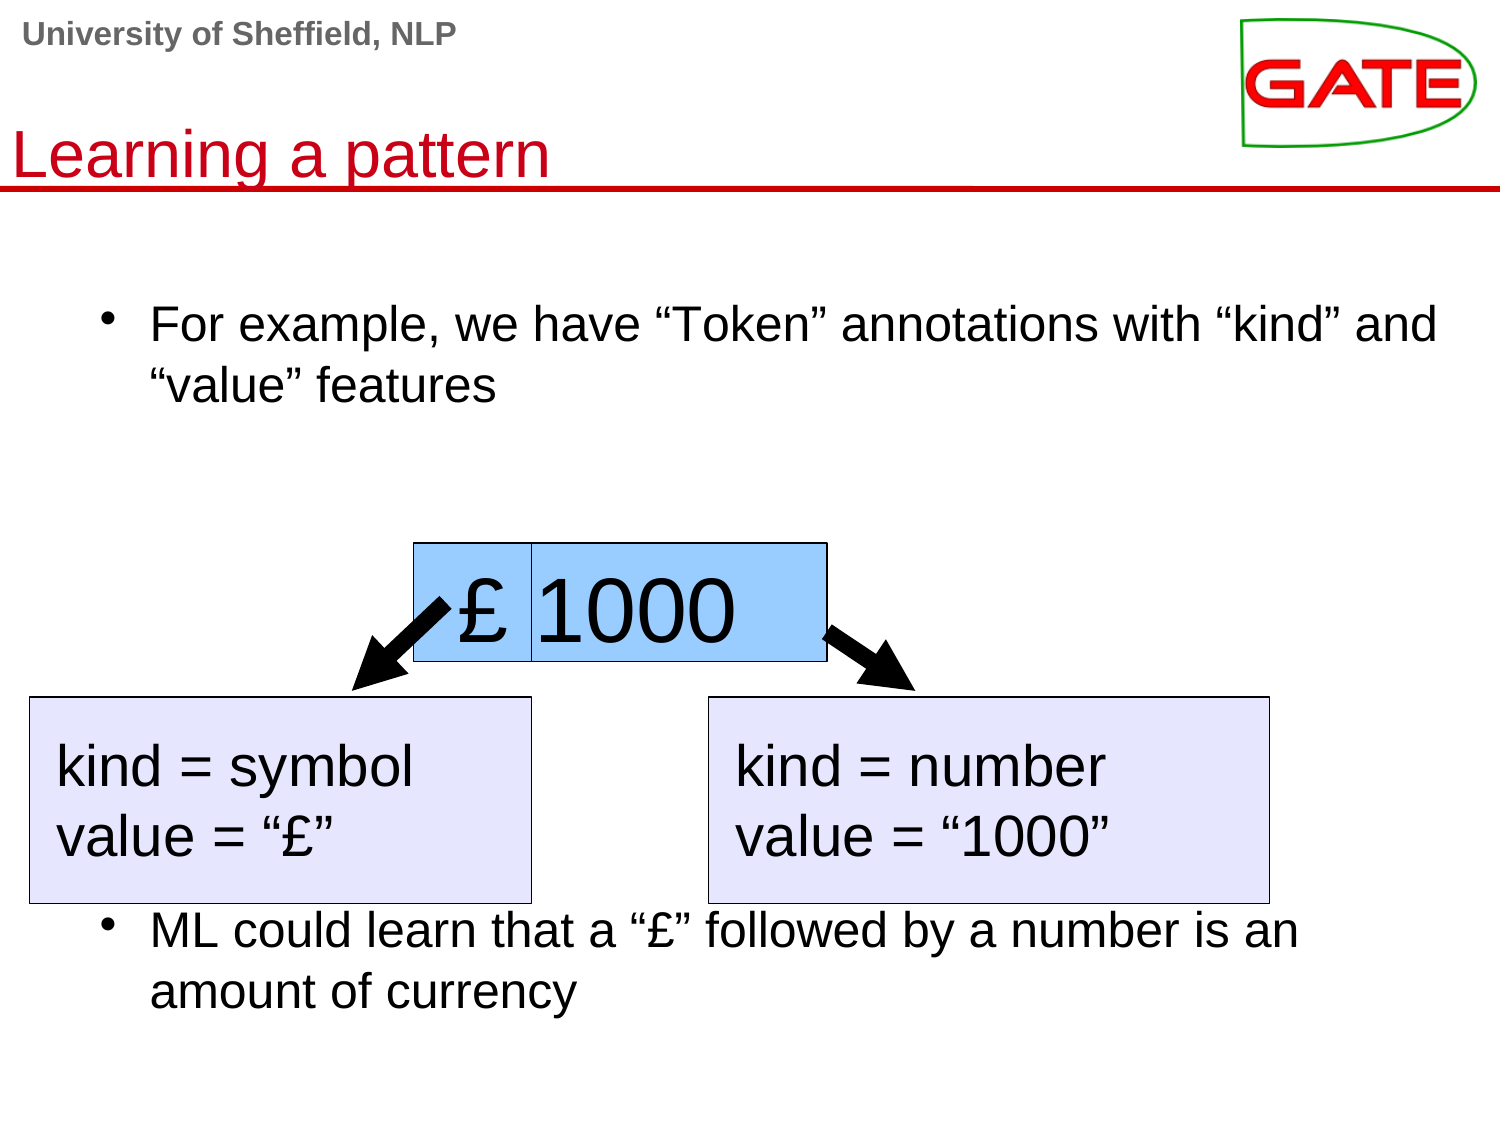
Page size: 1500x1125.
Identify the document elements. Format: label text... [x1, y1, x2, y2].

text_box kind = symbol value = “£” [41, 720, 573, 876]
title Learning a pattern [11, 49, 1500, 257]
text_box £ 1000 [442, 543, 1063, 669]
text_box [708, 696, 1270, 904]
text_box kind = number value = “1000” [720, 720, 1253, 876]
picture [1240, 18, 1477, 49]
list For example, we have “Token” annotations with “kind” and “value” features ML could learn that a “£” followed by a number is an amount of currency [82, 290, 1477, 1093]
text_box [29, 696, 82, 904]
